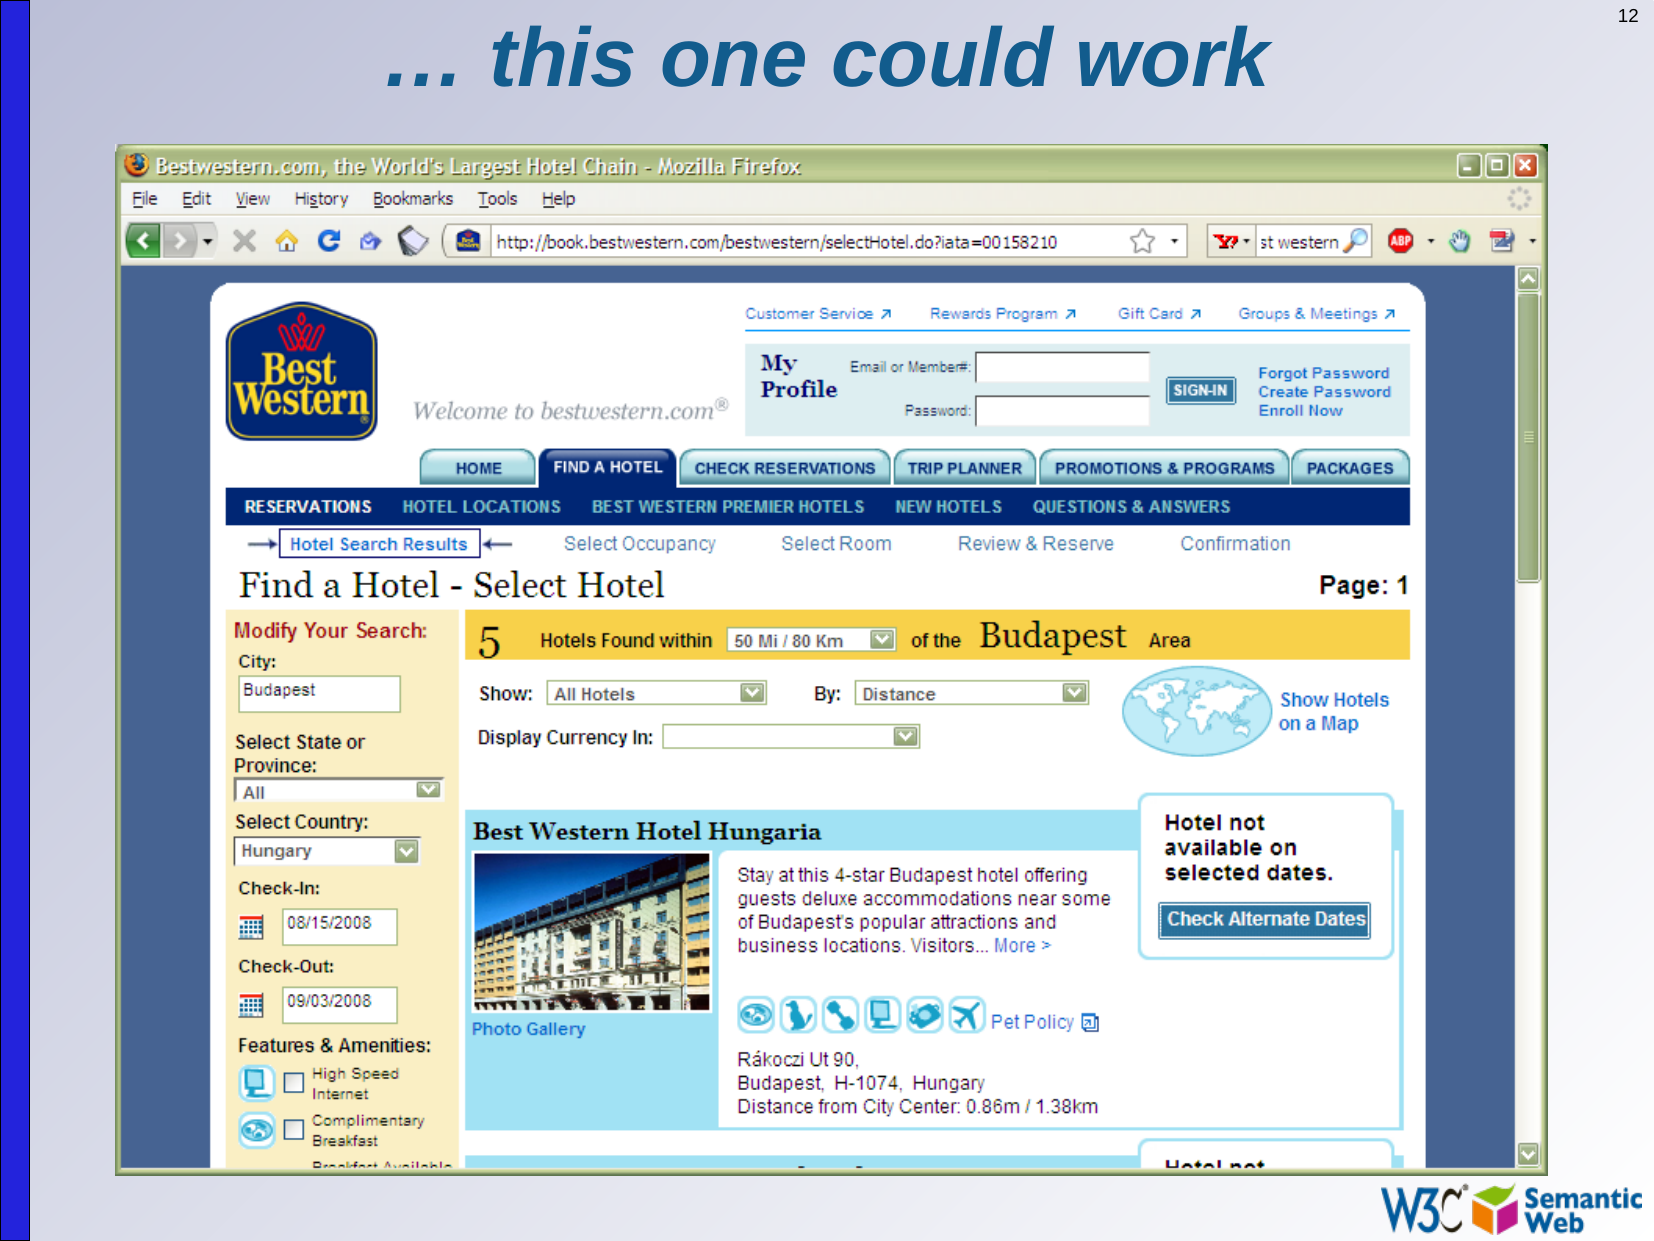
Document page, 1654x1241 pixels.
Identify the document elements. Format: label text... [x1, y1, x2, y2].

picture [1381, 1181, 1642, 1235]
picture [115, 144, 1548, 1177]
title … this one could work [0, 0, 1654, 119]
